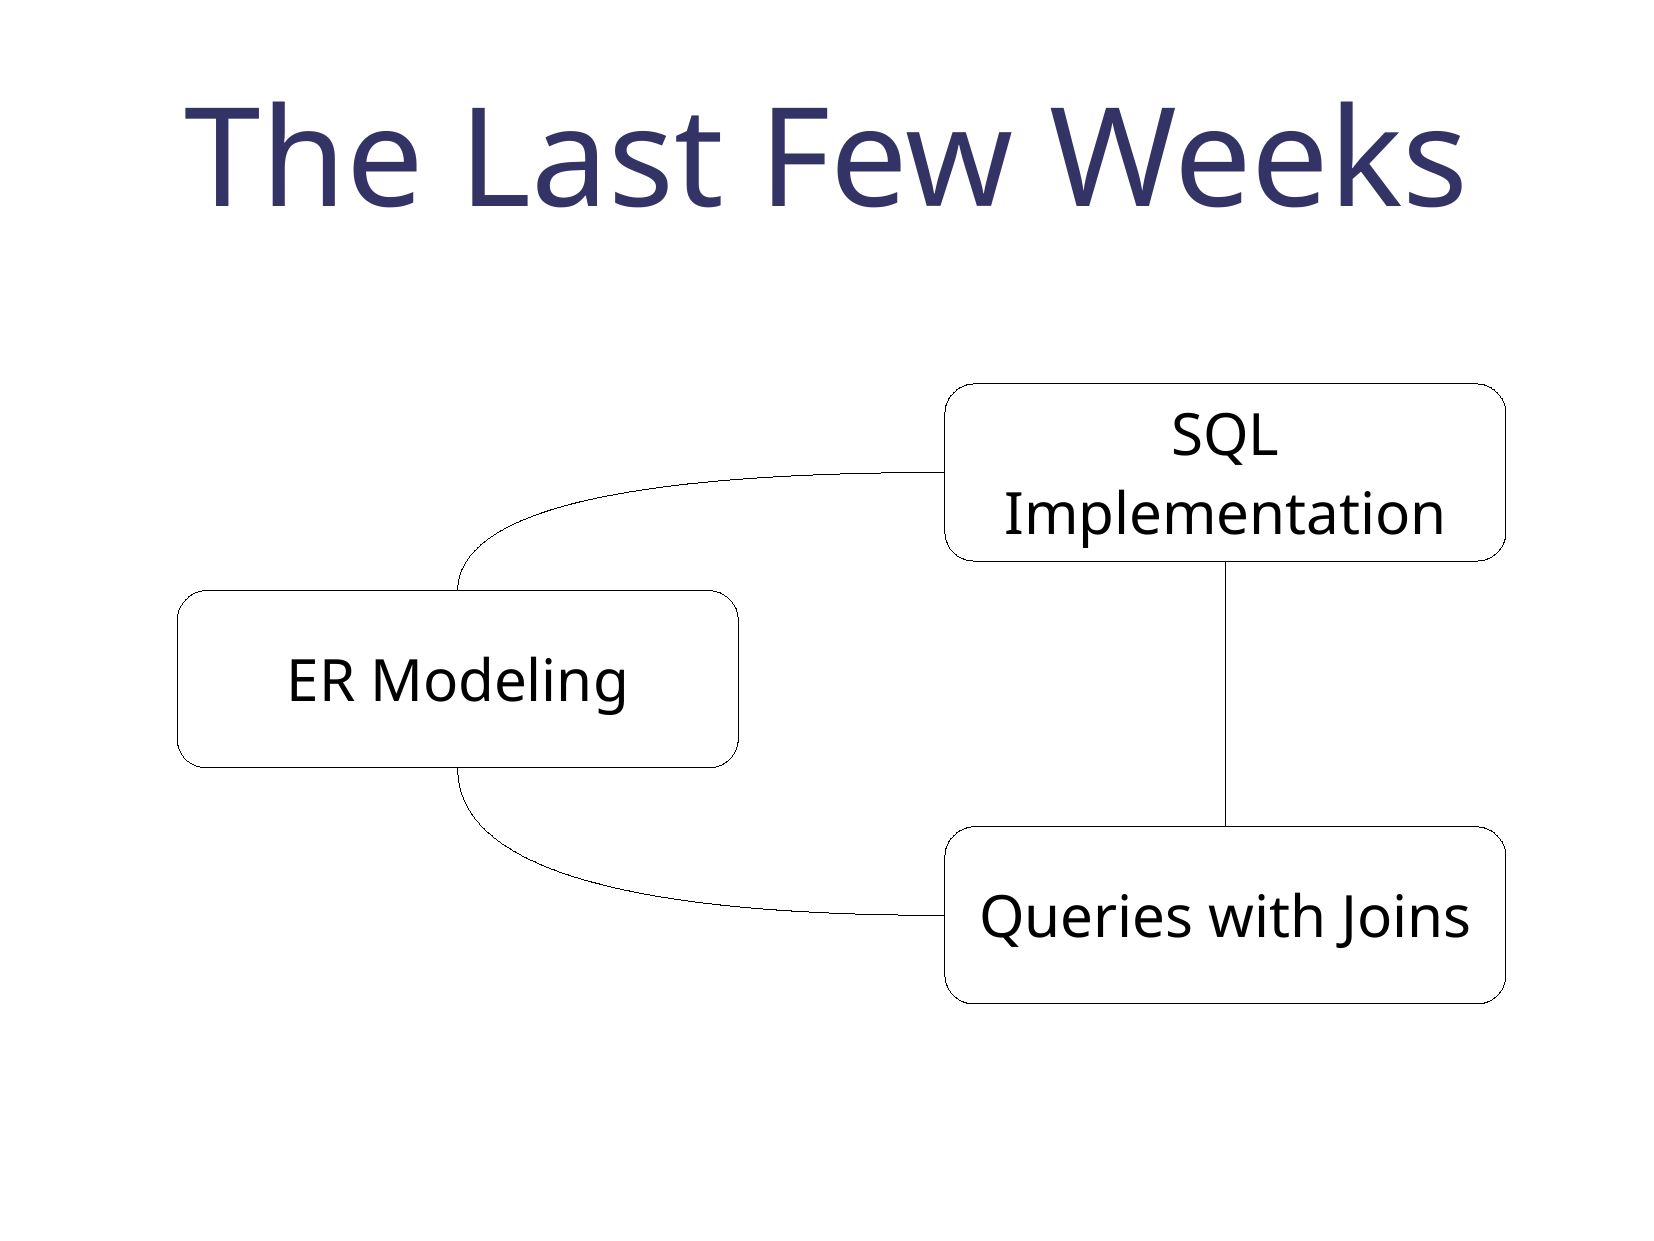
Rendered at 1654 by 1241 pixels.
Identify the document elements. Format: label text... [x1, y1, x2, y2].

text_box ER Modeling [177, 590, 739, 768]
text_box SQL Implementation [944, 383, 1506, 562]
text_box Queries with Joins [944, 826, 1506, 1004]
title The Last Few Weeks [82, 49, 1571, 257]
